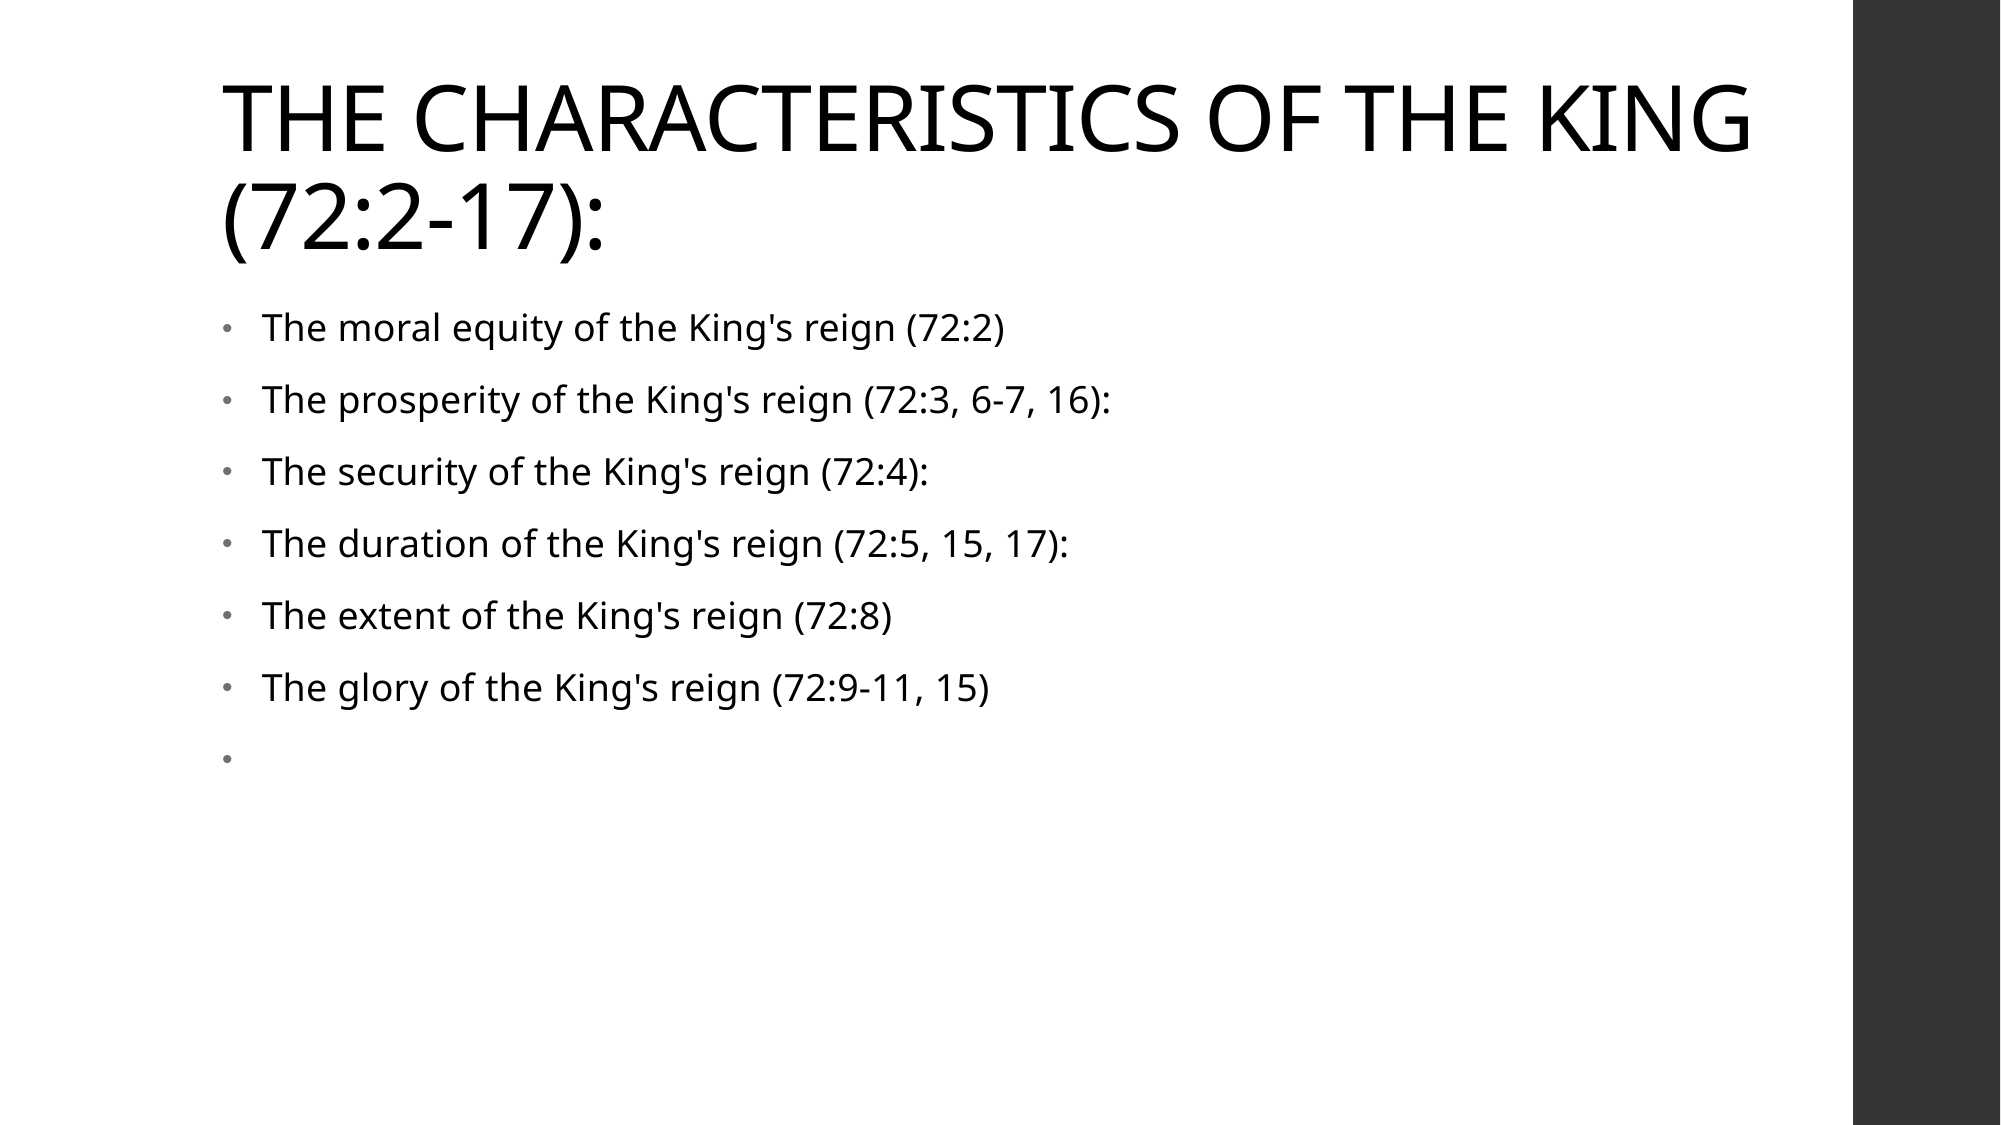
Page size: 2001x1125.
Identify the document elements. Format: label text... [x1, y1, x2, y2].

list The moral equity of the King's reign (72:2) The prosperity of the King's reign (72:3, 6-7, 16): The security of the King's reign (72:4): The duration of the King's reign (72:5, 15, 17): The extent of the King's reign (72:8) The glory of the King's reign (72:9-11, 15) [206, 299, 1617, 1014]
title THE CHARACTERISTICS OF THE KING (72:2-17): [206, 60, 1797, 278]
